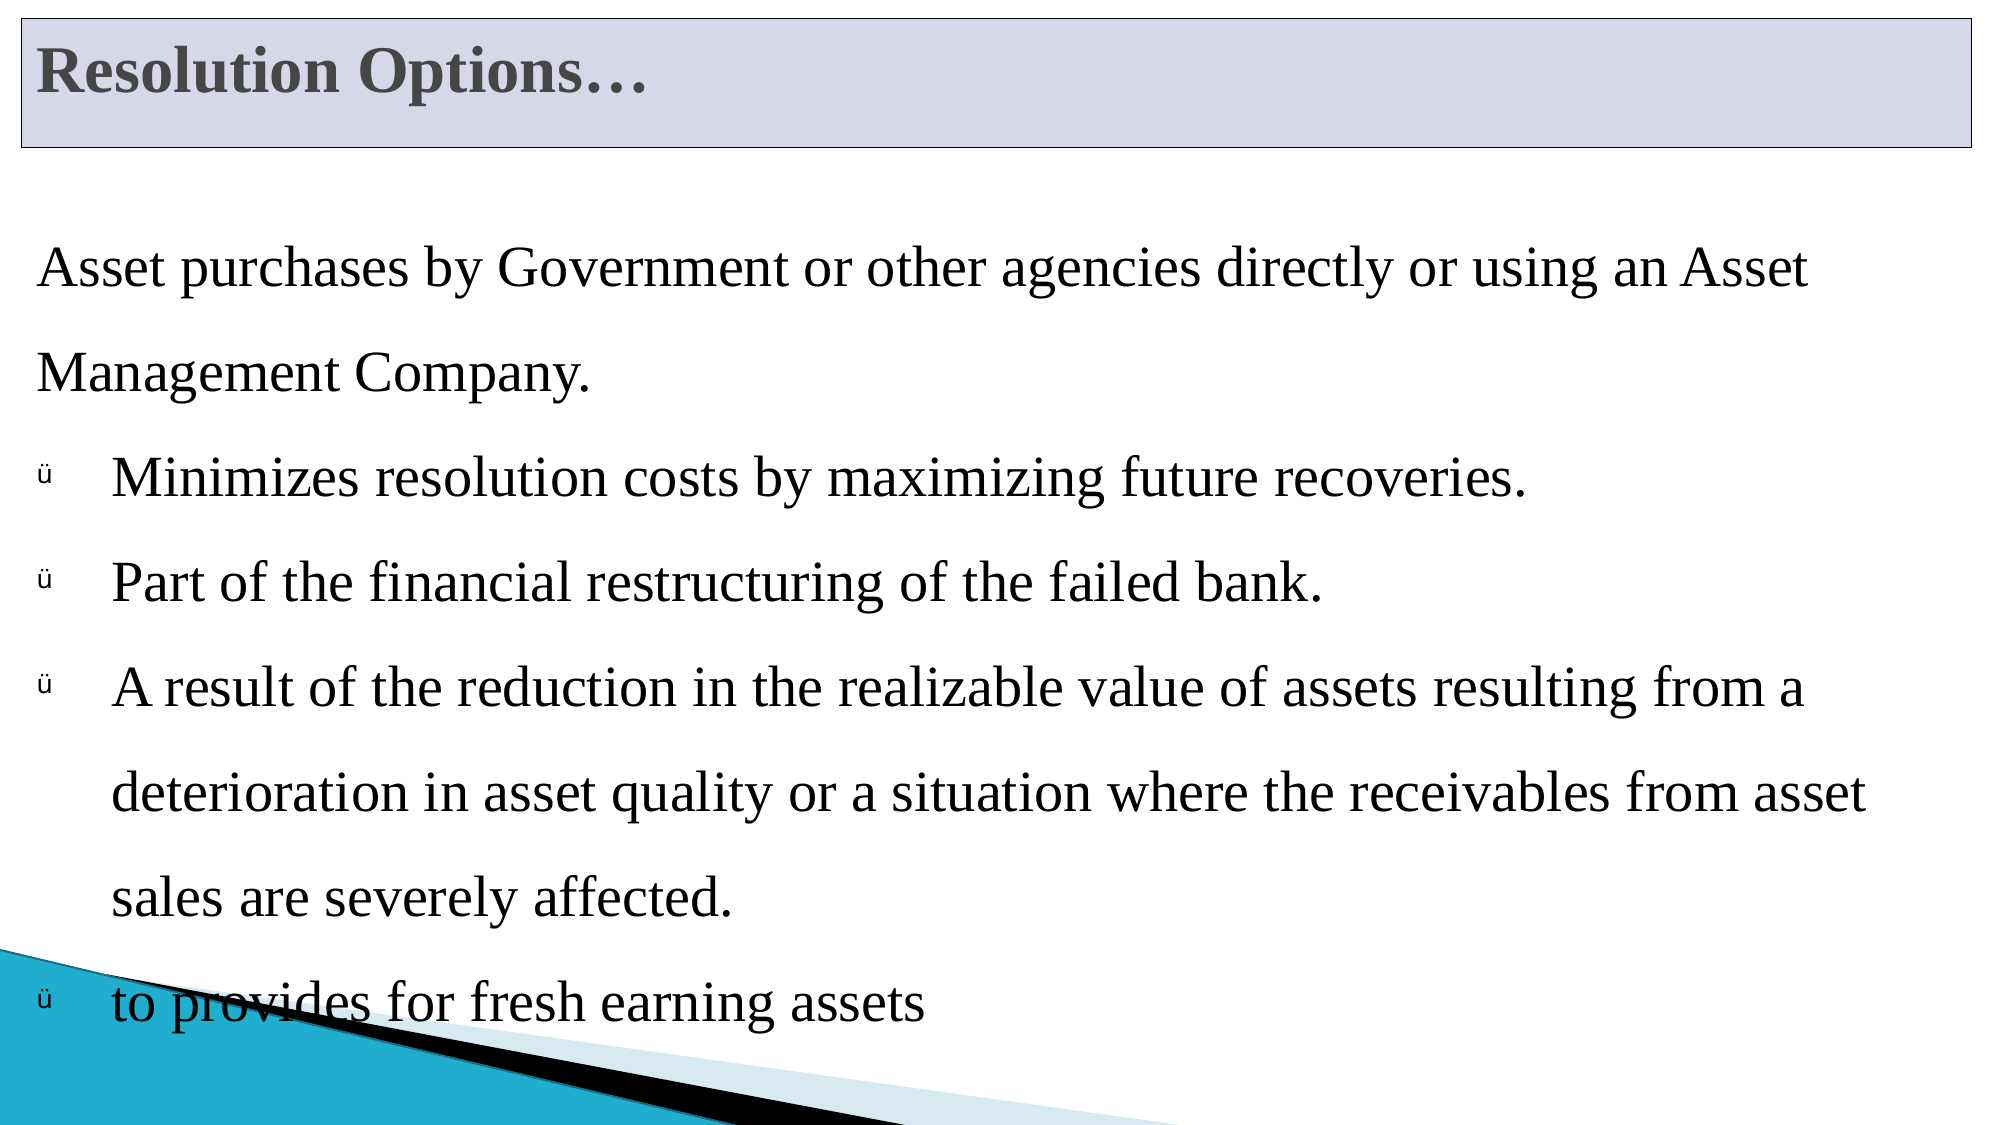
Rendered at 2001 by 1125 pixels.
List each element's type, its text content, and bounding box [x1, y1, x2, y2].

title Resolution Options… [21, 18, 1972, 148]
text_box Asset purchases by Government or other agencies directly or using an Asset Management Company. Minimizes resolution costs by maximizing future recoveries. Part of the financial restructuring of the failed bank. A result of the reduction in the realizable value of assets resulting from a deterioration in asset quality or a situation where the receivables from asset sales are severely affected. to provides for fresh earning assets [21, 186, 1972, 1041]
